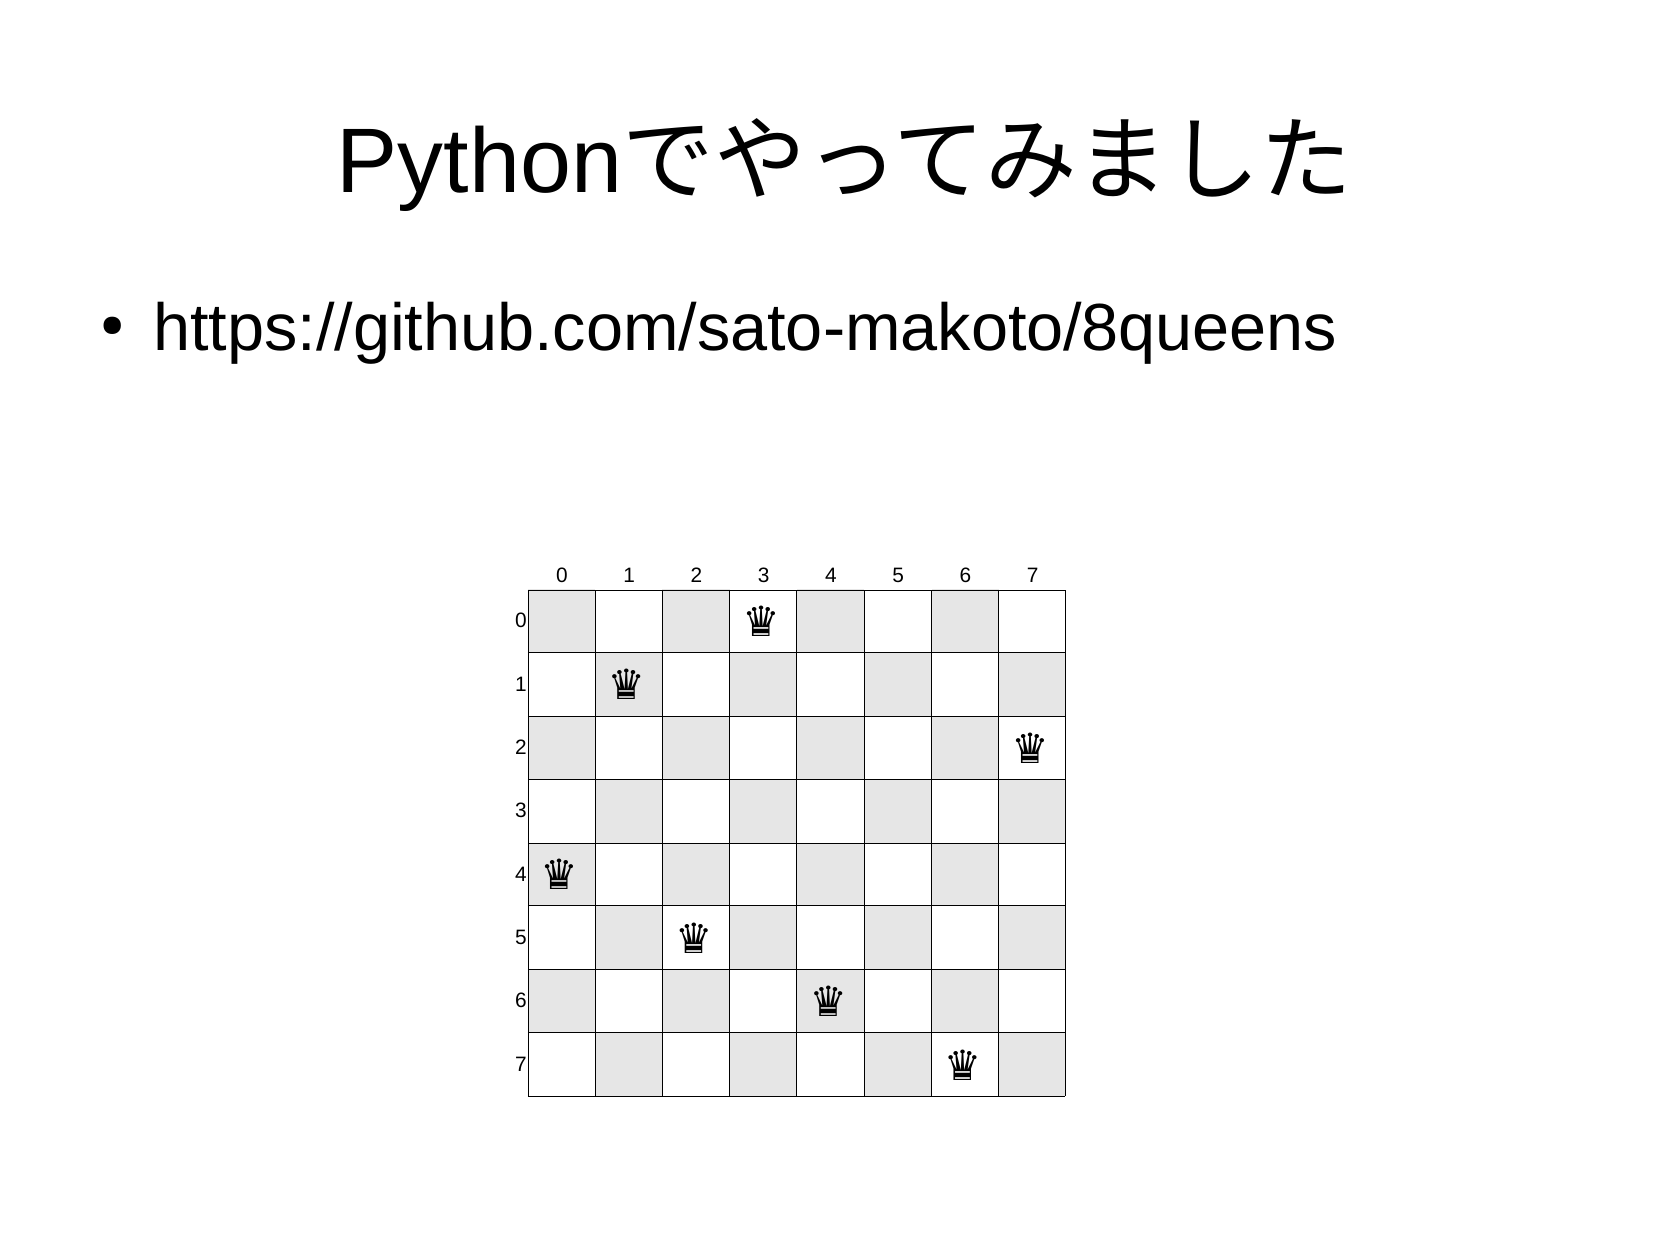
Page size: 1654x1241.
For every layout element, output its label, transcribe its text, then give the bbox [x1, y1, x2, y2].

picture [460, 525, 1069, 1099]
title Pythonでやってみました [82, 49, 1571, 257]
list https://github.com/sato-makoto/8queens [82, 290, 1571, 1010]
